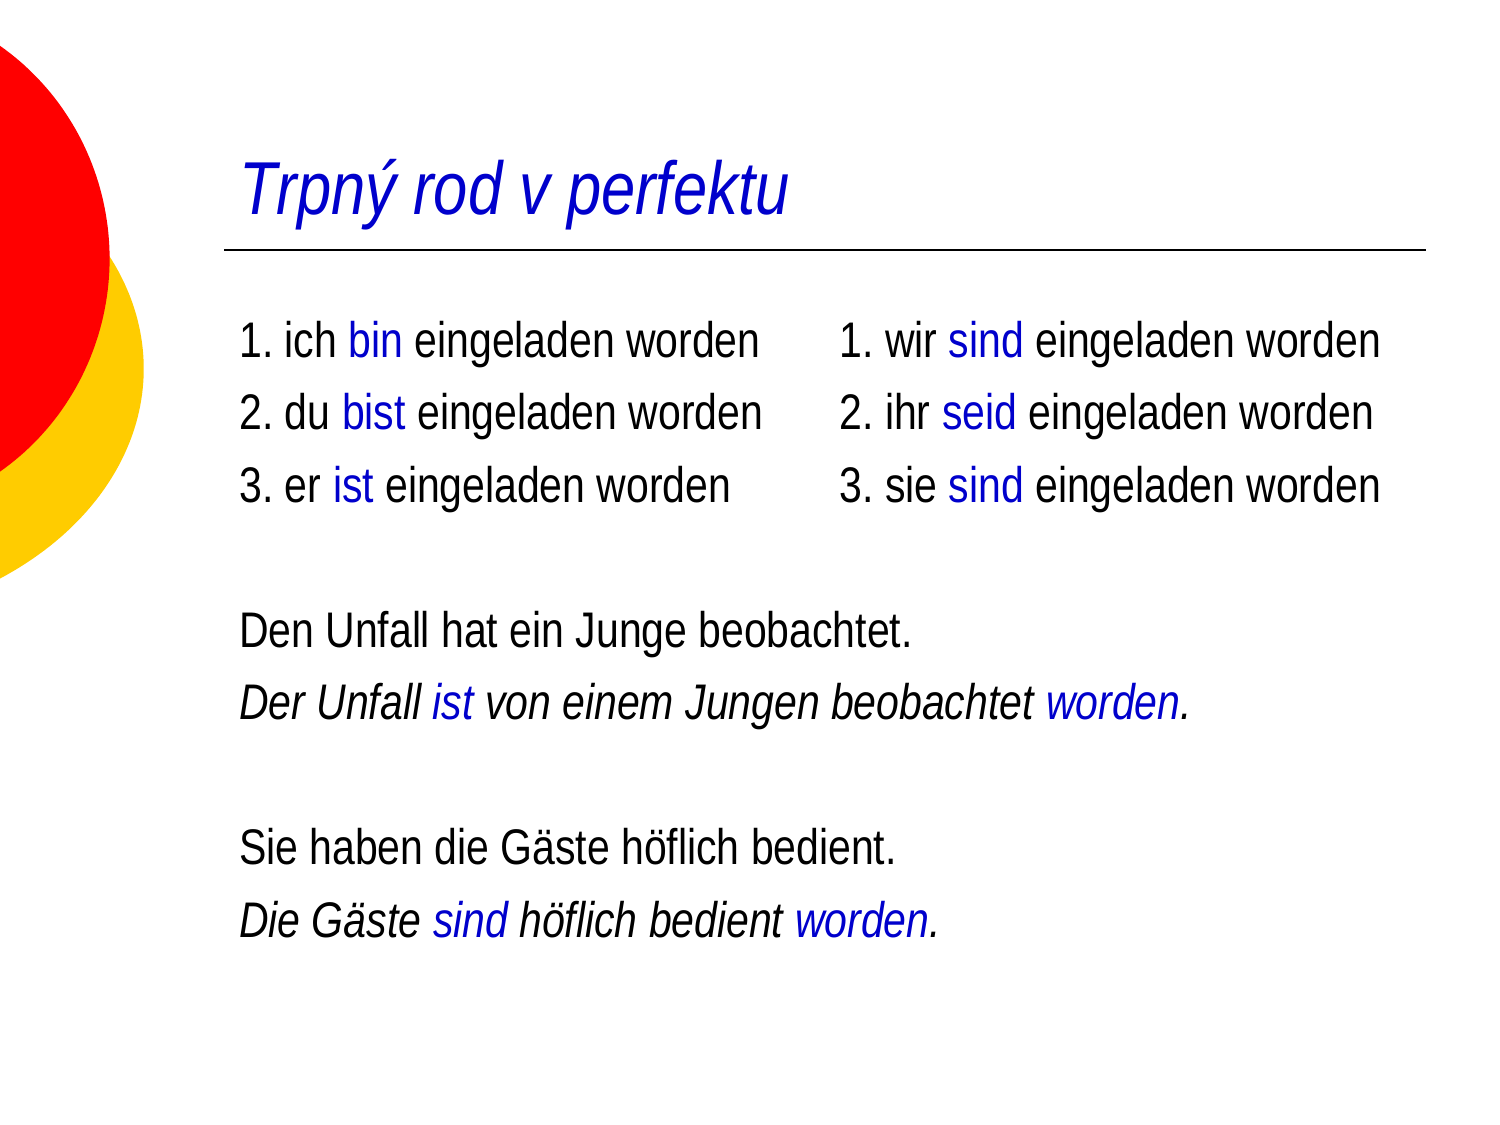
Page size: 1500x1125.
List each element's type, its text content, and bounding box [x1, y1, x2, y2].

list 1. ich bin eingeladen worden 1. wir sind eingeladen worden 2. du bist eingeladen worden 2. ihr seid eingeladen worden 3. er ist eingeladen worden 3. sie sind eingeladen worden Den Unfall hat ein Junge beobachtet. Der Unfall ist von einem Jungen beobachtet worden. Sie haben die Gäste höflich bedient. Die Gäste sind höflich bedient worden. [224, 299, 1425, 1100]
title Trpný rod v perfektu [224, 49, 1425, 237]
